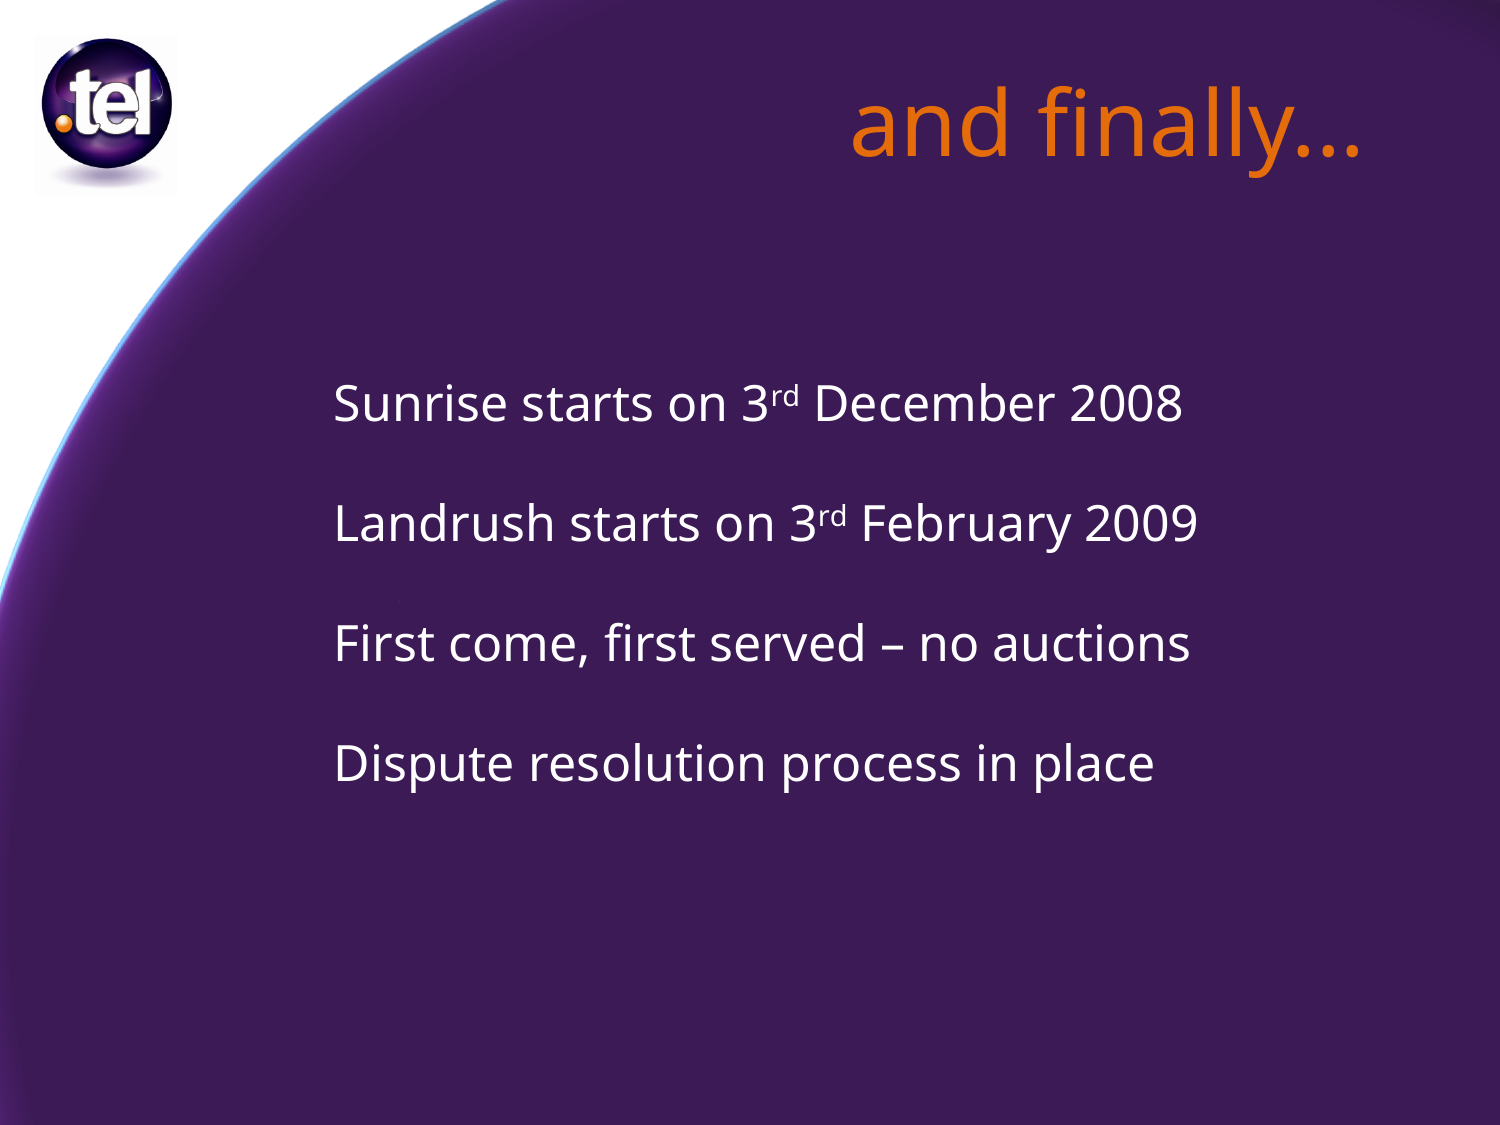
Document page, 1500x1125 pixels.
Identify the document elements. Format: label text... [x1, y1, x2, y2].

text_box Sunrise starts on 3rd December 2008 Landrush starts on 3rd February 2009 First come, first served – no auctions Dispute resolution process in place [292, 363, 1372, 919]
title and finally... [105, 0, 1381, 242]
picture [0, 0, 1500, 1125]
